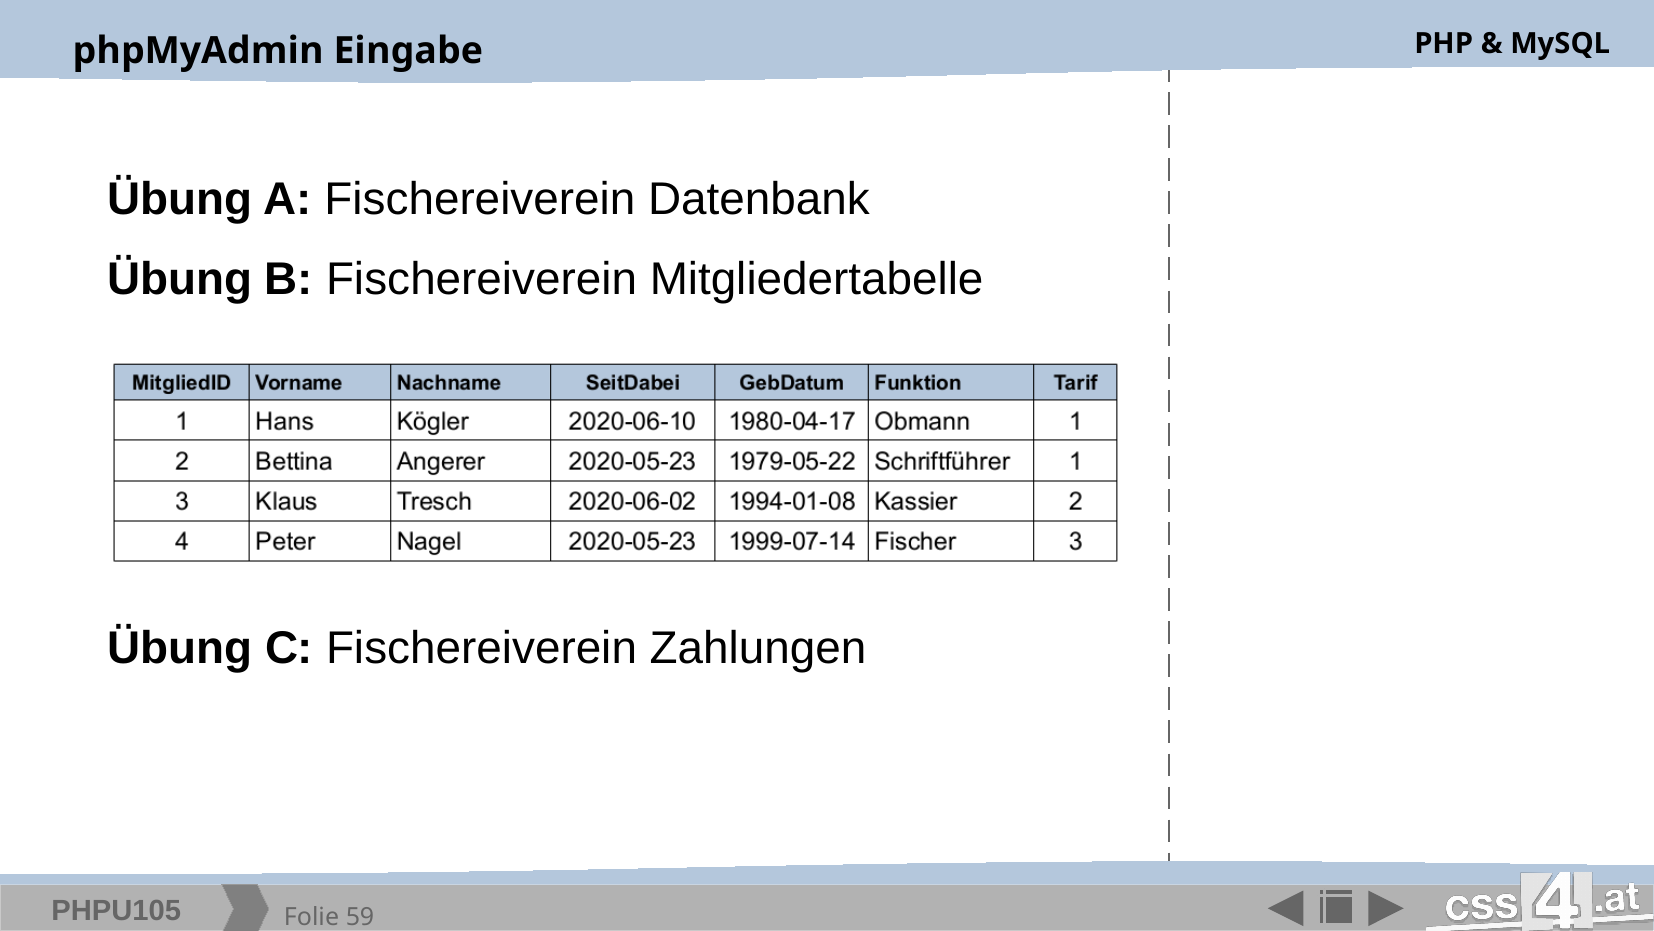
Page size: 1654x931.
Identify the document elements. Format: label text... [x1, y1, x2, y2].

text_box [0, 0, 1654, 83]
text_box PHPU105 [36, 886, 209, 931]
text_box phpMyAdmin Eingabe [57, 16, 485, 69]
text_box Folie <Foliennummer> [269, 891, 542, 931]
text_box PHP & MySQL [1399, 15, 1631, 60]
text_box Übung A: Fischereiverein Datenbank [92, 165, 1052, 232]
picture [106, 354, 1125, 567]
text_box [0, 861, 1654, 931]
text_box Übung B: Fischereiverein Mitgliedertabelle [92, 245, 1052, 312]
picture [1426, 872, 1654, 931]
text_box Übung C: Fischereiverein Zahlungen [92, 614, 1052, 681]
